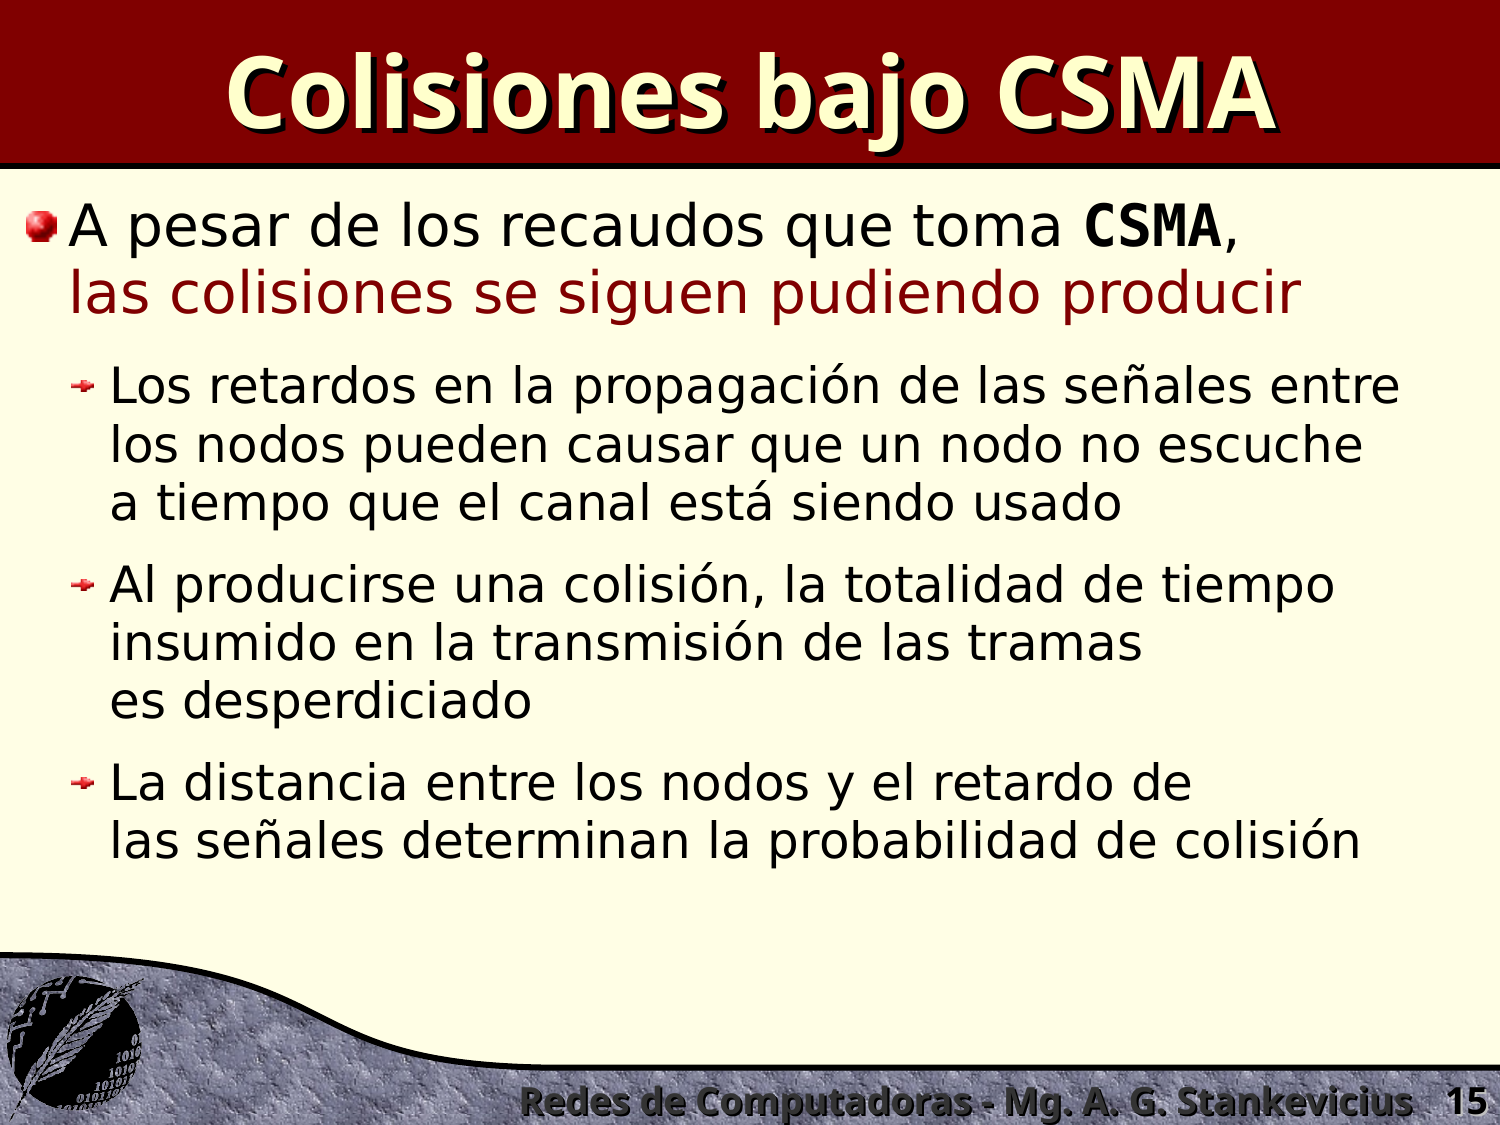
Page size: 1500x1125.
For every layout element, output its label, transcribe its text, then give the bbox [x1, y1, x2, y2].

picture [0, 959, 1500, 1125]
list A pesar de los recaudos que toma CSMA, las colisiones se siguen pudiendo producir Los retardos en la propagación de las señales entre los nodos pueden causar que un nodo no escuche a tiempo que el canal está siendo usado Al producirse una colisión, la totalidad de tiempo insumido en la transmisión de las tramas es desperdiciado La distancia entre los nodos y el retardo de las señales determinan la probabilidad de colisión [11, 192, 1486, 921]
picture [1047, 1100, 1054, 1110]
picture [790, 1100, 795, 1110]
title Colisiones bajo CSMA [15, 5, 1485, 160]
